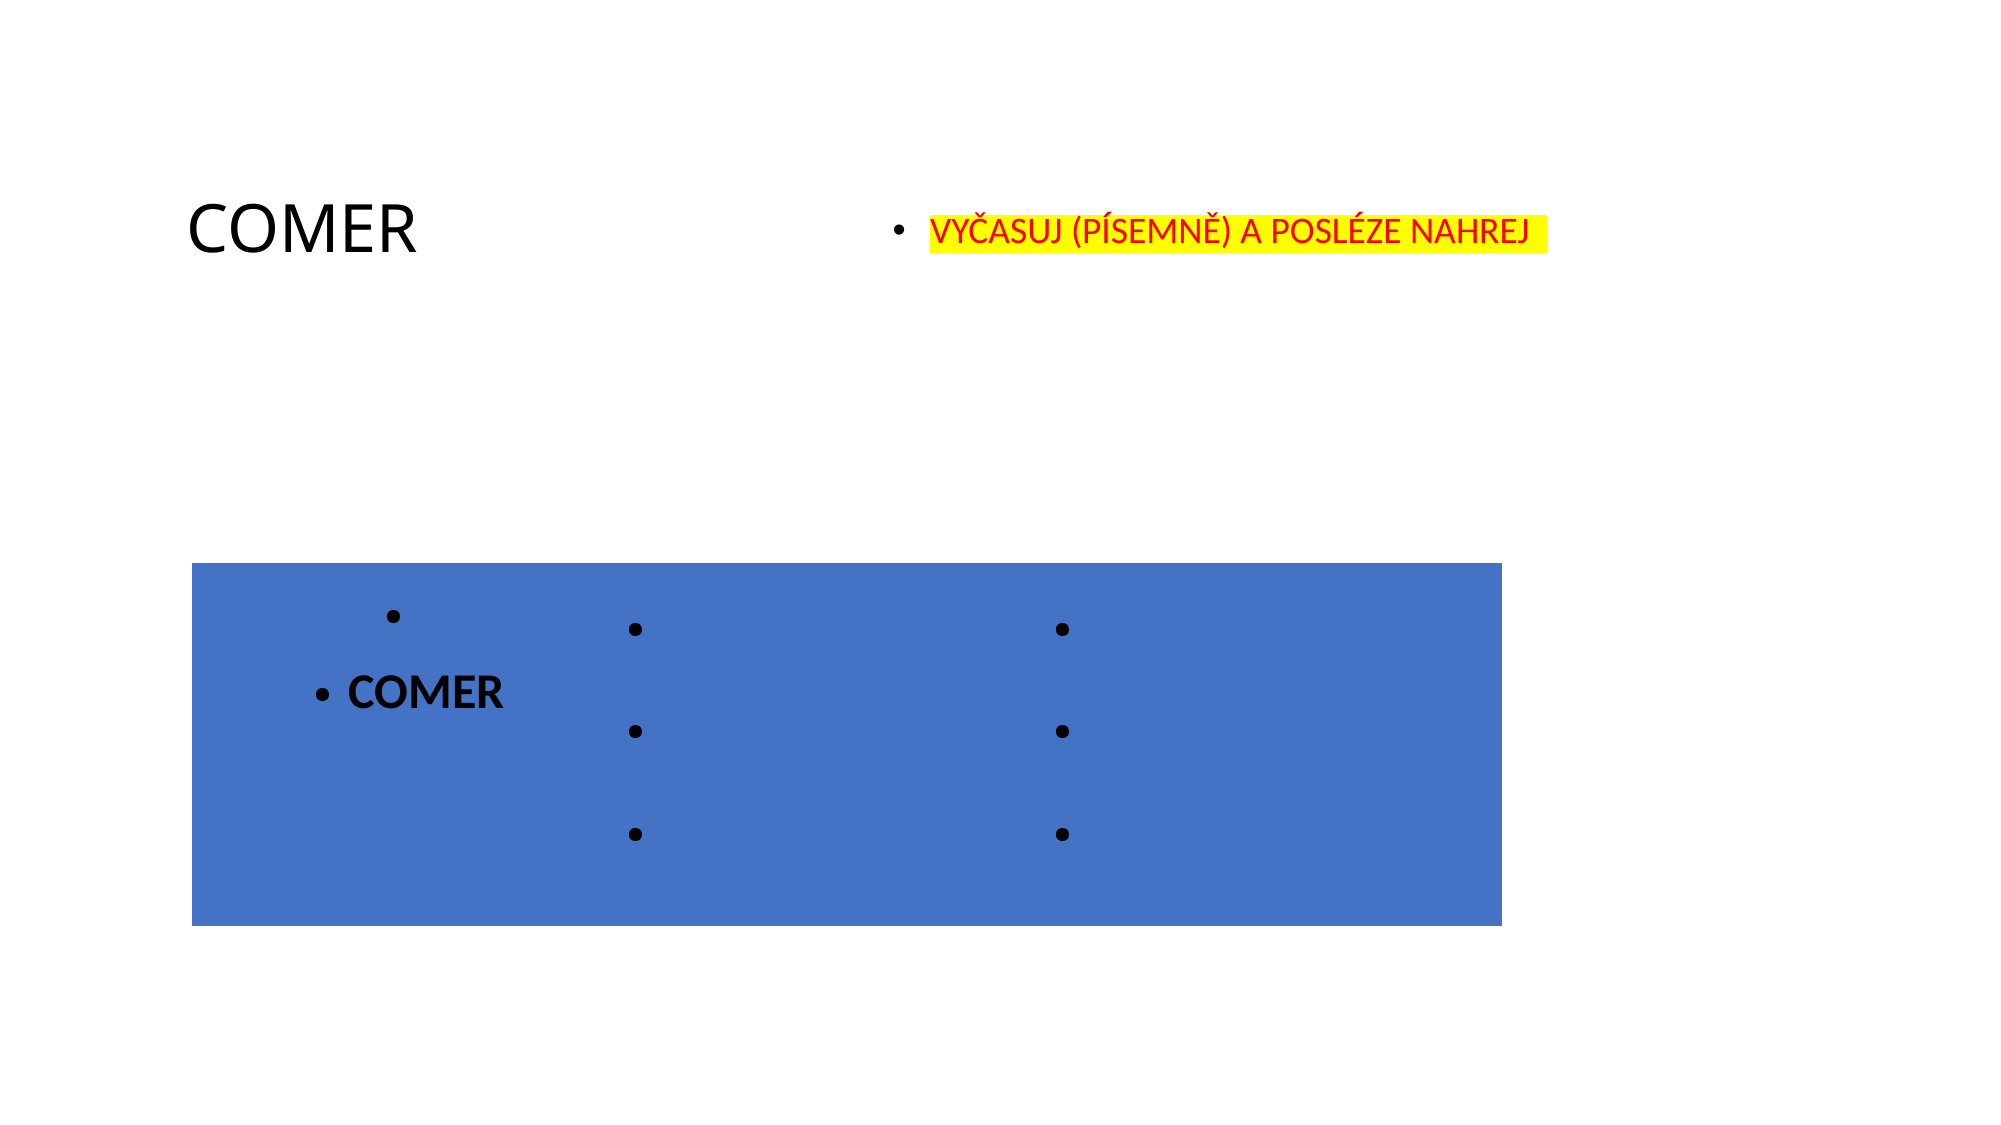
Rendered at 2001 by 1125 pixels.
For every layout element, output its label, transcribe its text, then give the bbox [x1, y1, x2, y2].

table_header [627, 563, 1054, 665]
table_cell [627, 767, 1054, 926]
table_cell [627, 665, 1054, 767]
title COMER [171, 96, 756, 367]
table_cell [1054, 767, 1502, 926]
table_header COMER [192, 563, 627, 926]
list VYČASUJ (PÍSEMNĚ) A POSLÉZE NAHREJ [877, 96, 1863, 367]
table_header [1054, 563, 1502, 665]
table_cell [1054, 665, 1502, 767]
